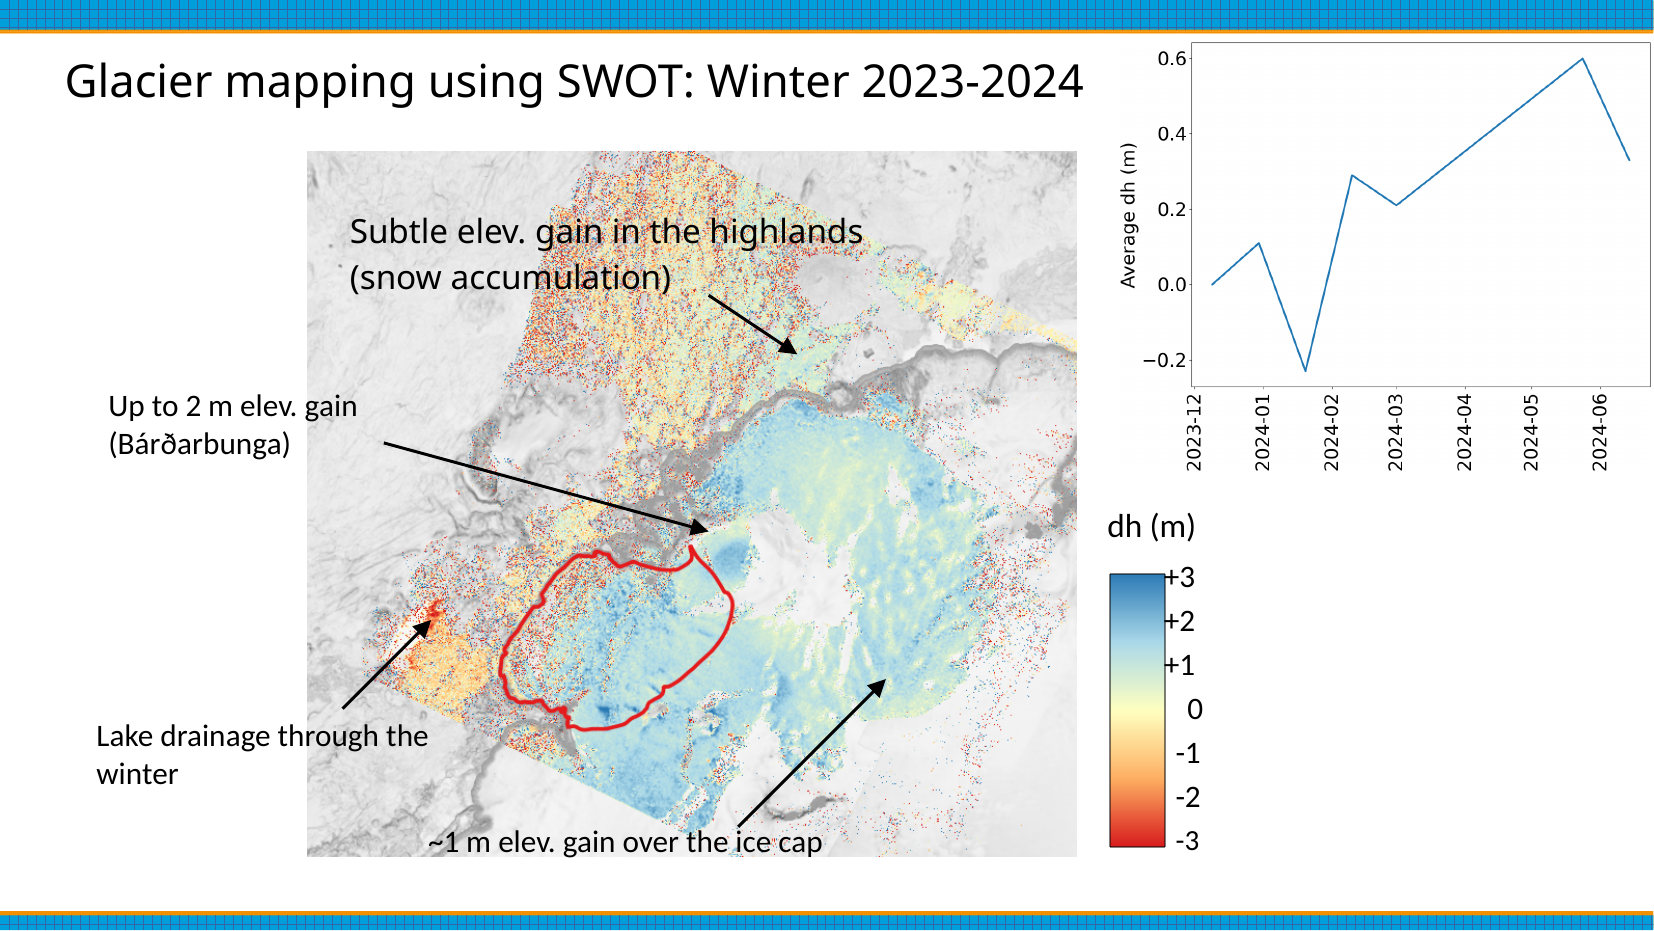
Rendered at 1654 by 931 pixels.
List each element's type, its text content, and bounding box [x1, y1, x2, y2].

list Glacier mapping using SWOT: Winter 2023-2024 [0, 52, 1116, 154]
text_box 0 [1172, 694, 1241, 720]
text_box +1 [1149, 632, 1274, 694]
text_box dh (m) [1092, 489, 1247, 560]
text_box ~1 m elev. gain over the ice cap [413, 809, 988, 872]
text_box -1 [1160, 720, 1286, 782]
picture [307, 151, 1077, 857]
text_box -2 [1160, 782, 1286, 826]
text_box Up to 2 m elev. gain (Bárðarbunga) [93, 383, 451, 463]
text_box +2 [1149, 587, 1274, 632]
picture [1107, 571, 1168, 850]
text_box Lake drainage through the winter [81, 701, 516, 805]
picture [1116, 41, 1654, 473]
text_box +3 [1149, 543, 1274, 587]
text_box -3 [1160, 826, 1286, 870]
text_box Subtle elev. gain in the highlands (snow accumulation) [343, 212, 939, 349]
